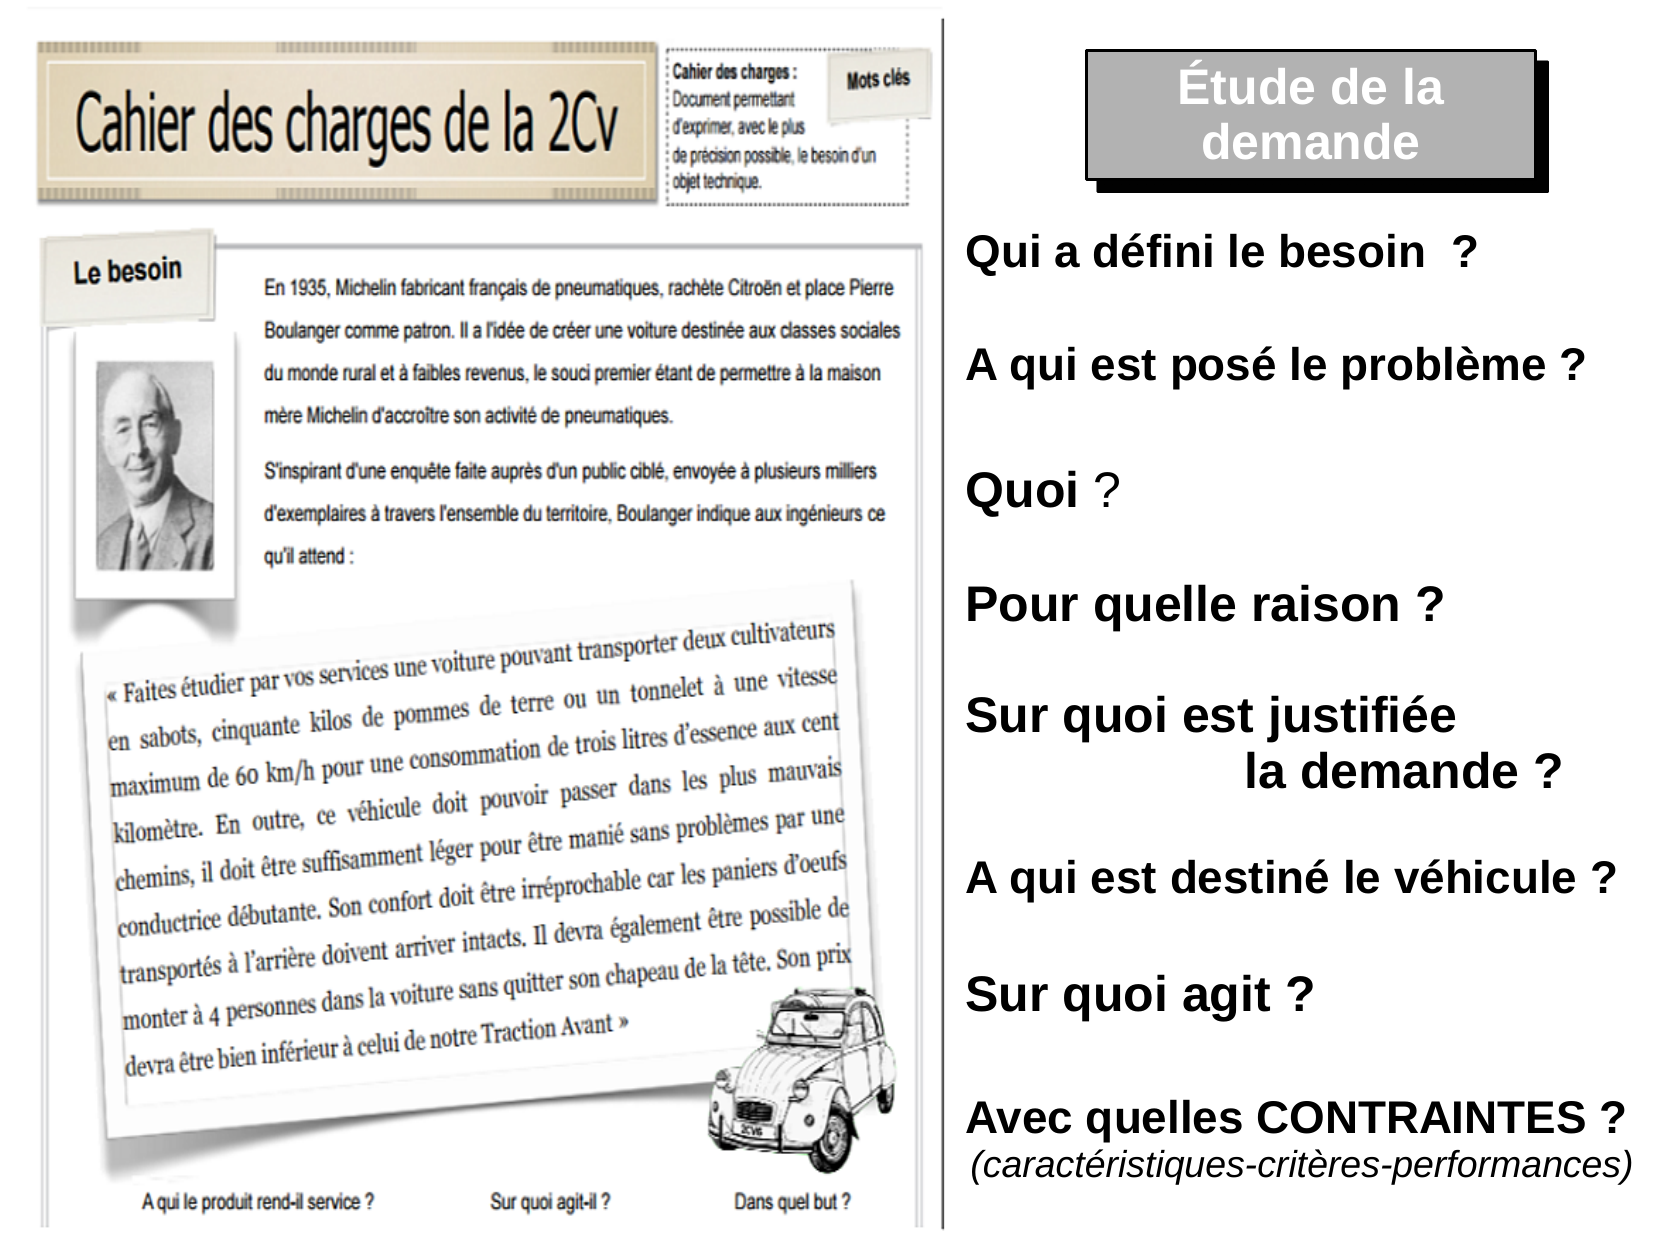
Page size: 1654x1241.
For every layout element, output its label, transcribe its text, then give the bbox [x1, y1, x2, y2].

text_box Sur quoi est justifiée la demande ? [950, 680, 1654, 807]
text_box Quoi ? [950, 454, 1211, 526]
text_box Avec quelles CONTRAINTES ? (caractéristiques-critères-performances) [950, 1084, 1654, 1237]
text_box Sur quoi agit ? [950, 958, 1447, 1035]
picture [24, 4, 945, 1241]
text_box Étude de la demande [1086, 50, 1536, 180]
text_box A qui est destiné le véhicule ? [950, 844, 1654, 922]
text_box Pour quelle raison ? [950, 568, 1536, 640]
text_box Qui a défini le besoin ? [950, 218, 1577, 290]
text_box A qui est posé le problème ? [950, 331, 1619, 414]
